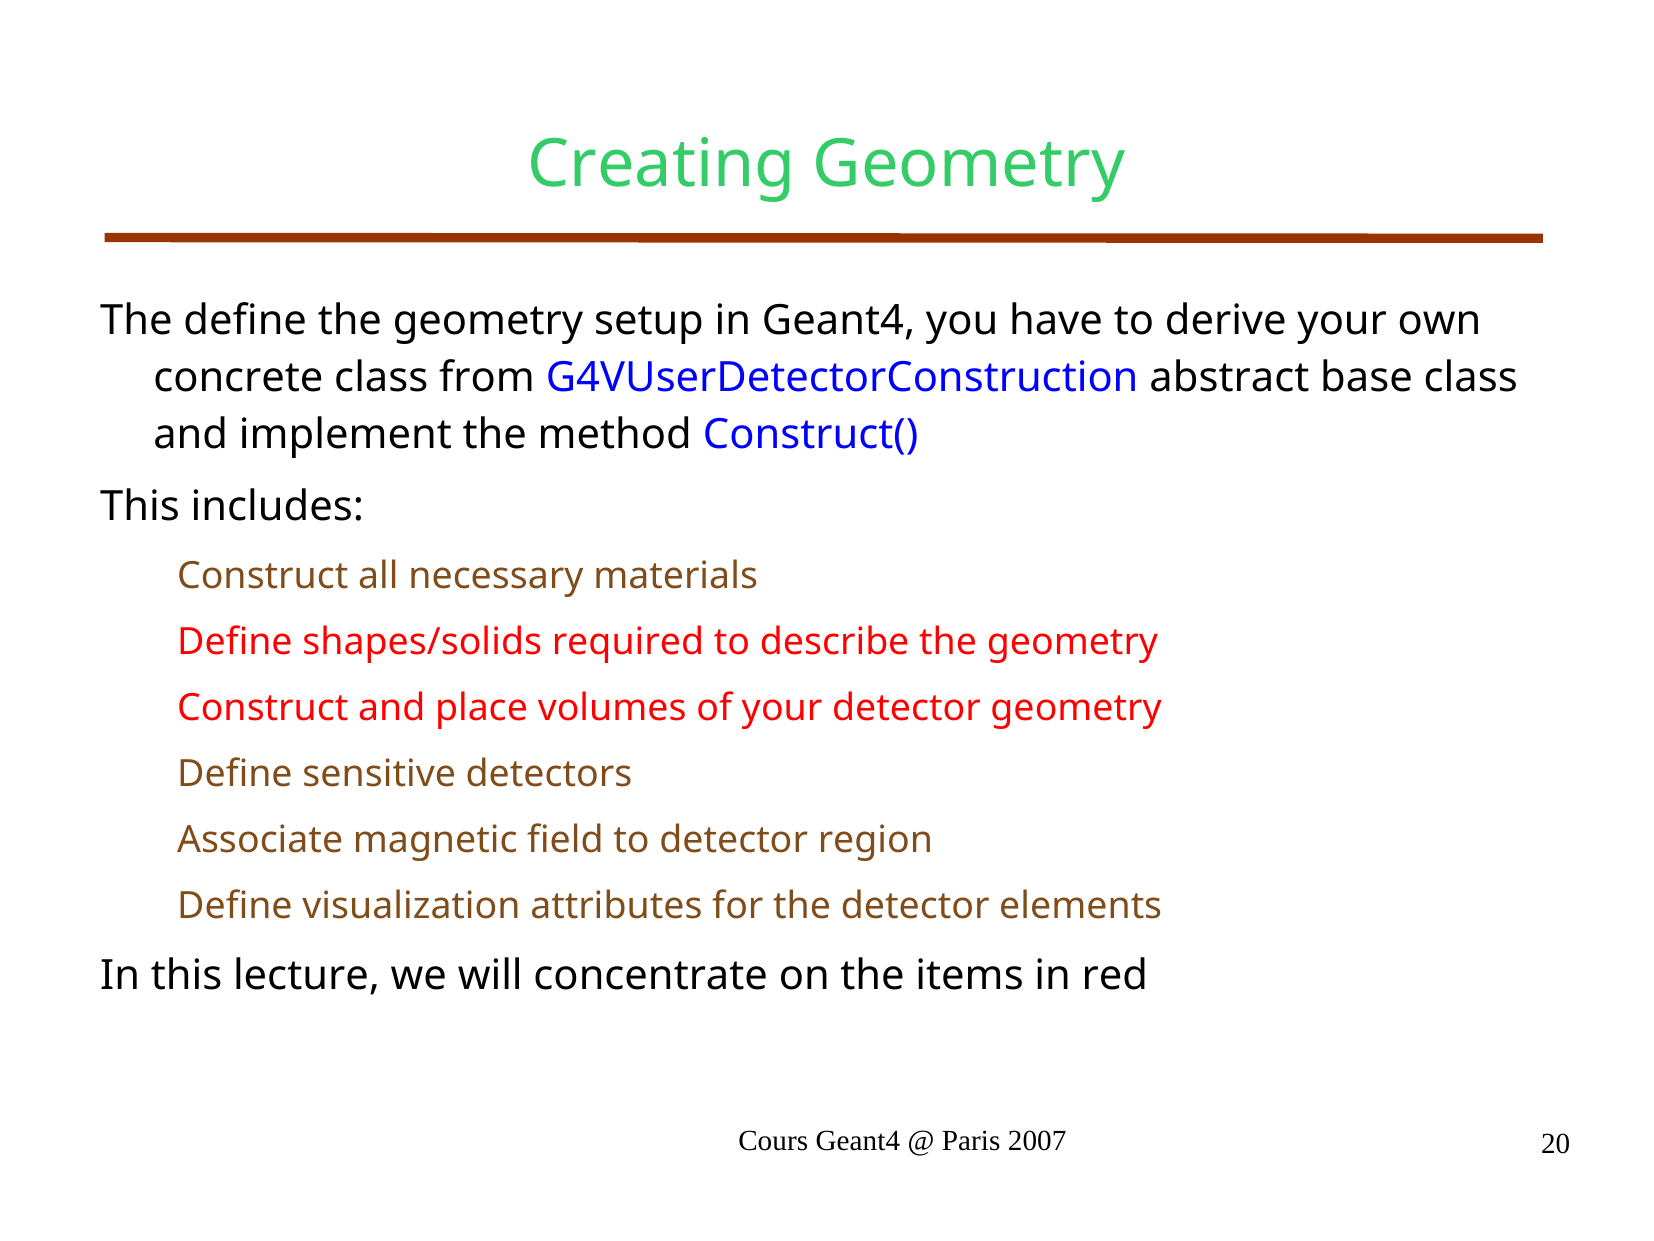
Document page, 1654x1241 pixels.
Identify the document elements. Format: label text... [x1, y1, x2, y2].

title Creating Geometry [82, 56, 1571, 250]
list The define the geometry setup in Geant4, you have to derive your own concrete class from G4VUserDetectorConstruction abstract base class and implement the method Construct() This includes: Construct all necessary materials Define shapes/solids required to describe the geometry Construct and place volumes of your detector geometry Define sensitive detectors Associate magnetic field to detector region Define visualization attributes for the detector elements In this lecture, we will concentrate on the items in red [82, 290, 1571, 1094]
